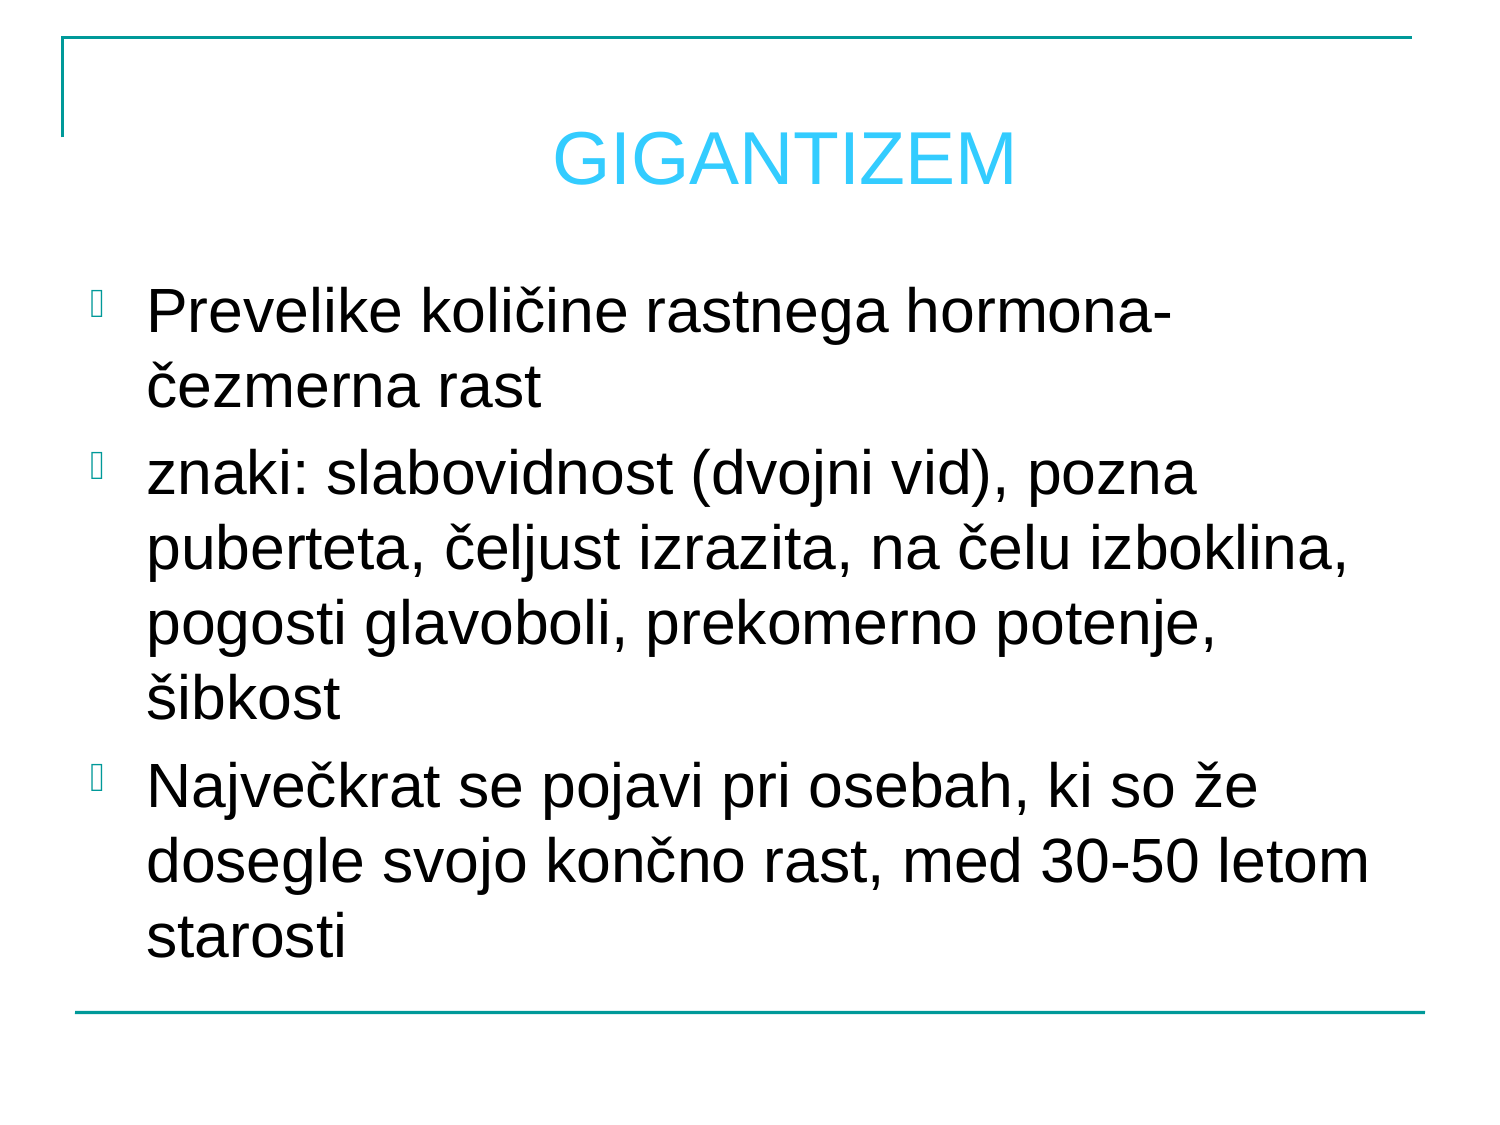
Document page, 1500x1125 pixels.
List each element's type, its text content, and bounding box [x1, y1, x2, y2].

list Prevelike količine rastnega hormona- čezmerna rast znaki: slabovidnost (dvojni vid), pozna puberteta, čeljust izrazita, na čelu izboklina, pogosti glavoboli, prekomerno potenje, šibkost Največkrat se pojavi pri osebah, ki so že dosegle svojo končno rast, med 30-50 letom starosti [75, 262, 1425, 1006]
text_box GIGANTIZEM [312, 101, 1258, 268]
